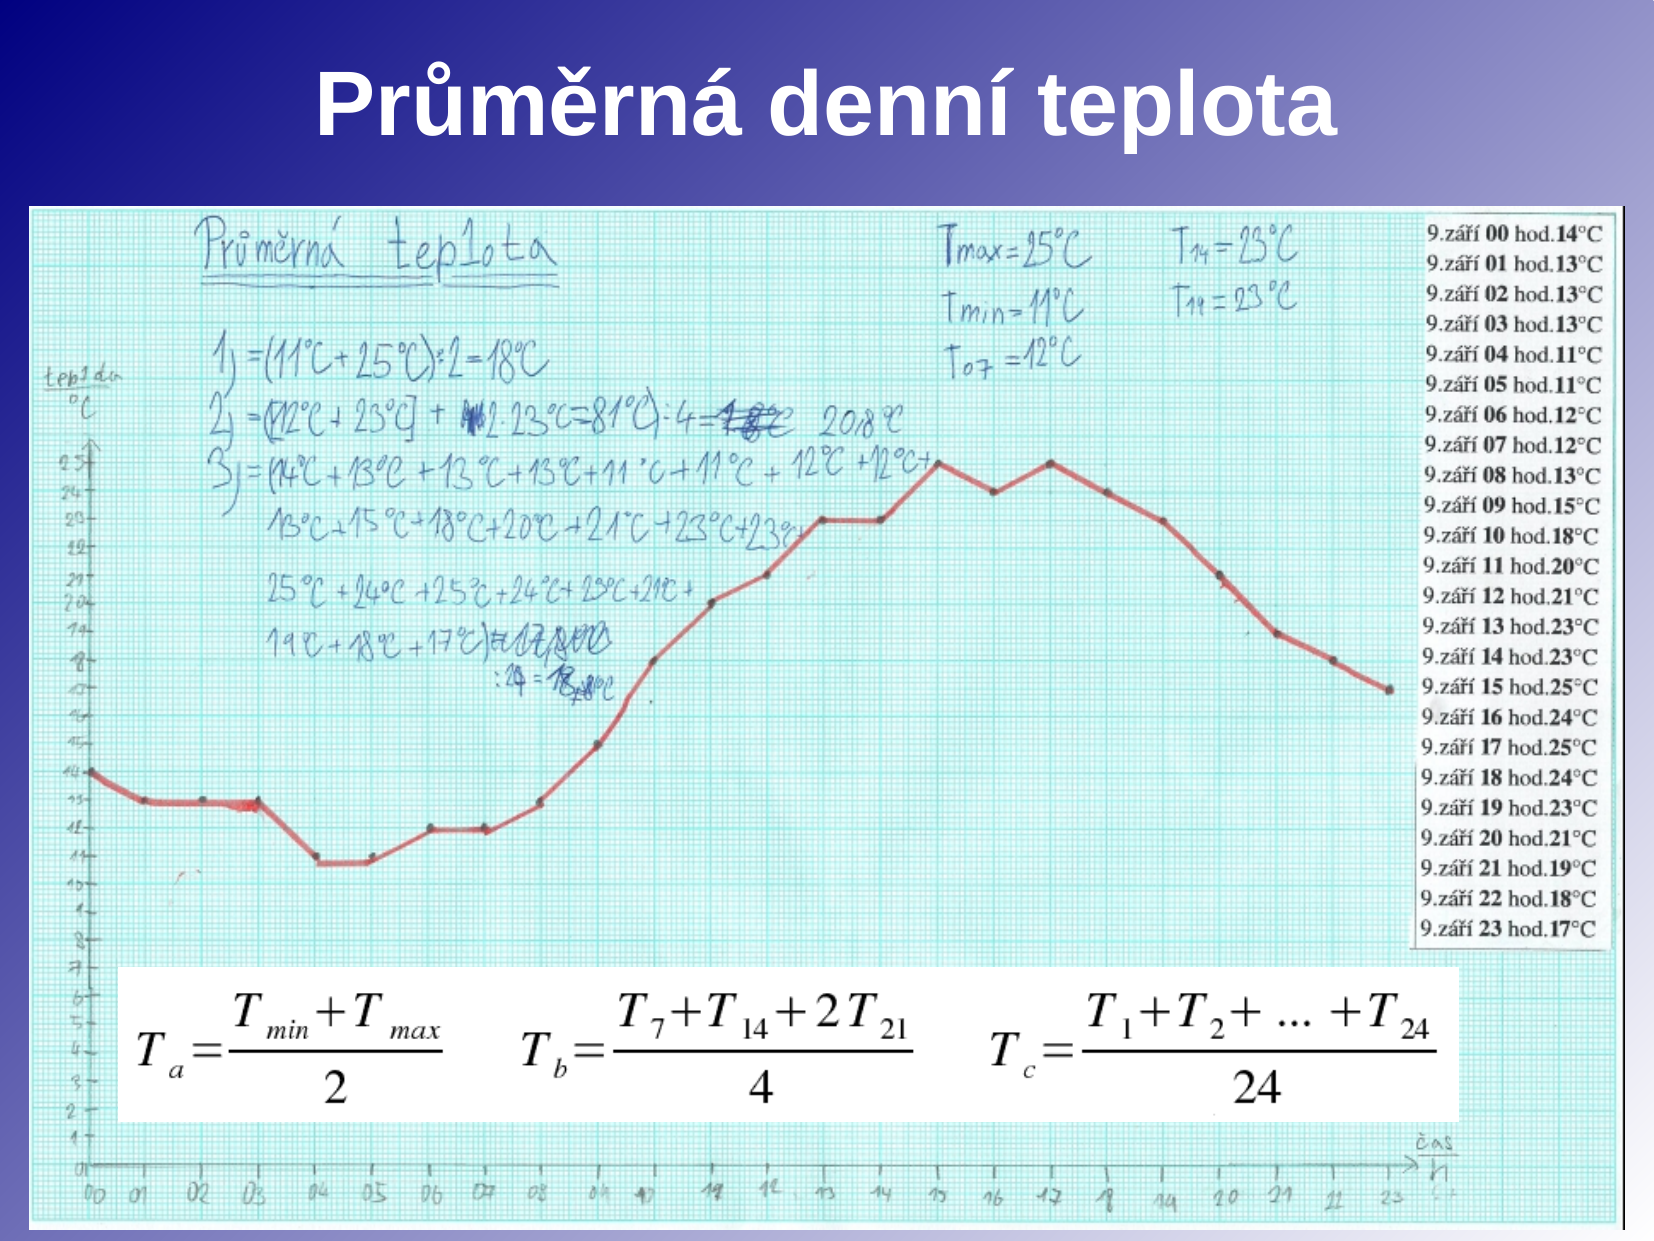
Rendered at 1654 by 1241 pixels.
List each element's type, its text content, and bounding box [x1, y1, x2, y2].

picture [29, 208, 1625, 1230]
title Průměrná denní teplota [0, 0, 1654, 208]
